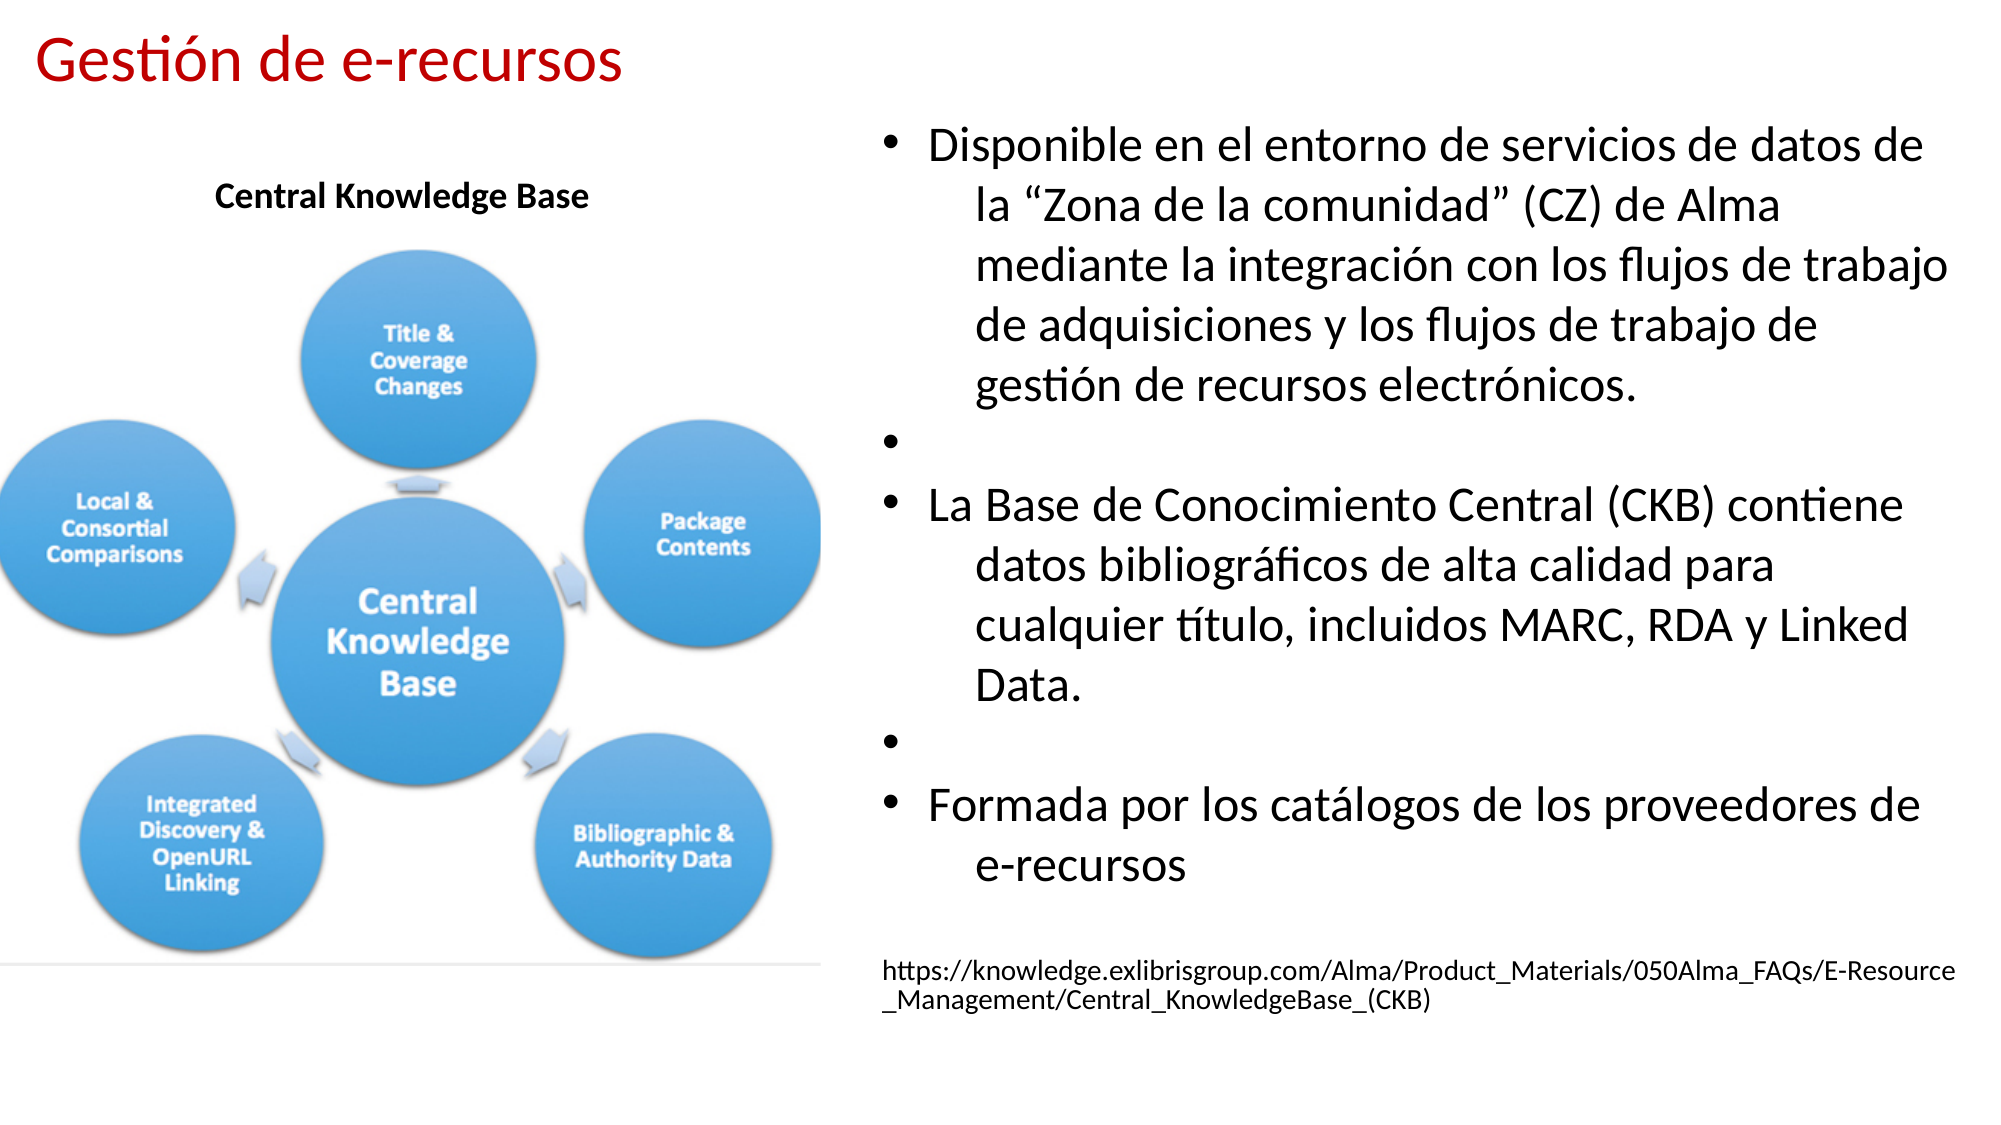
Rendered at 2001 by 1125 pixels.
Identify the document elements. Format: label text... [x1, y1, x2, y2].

text_box Central Knowledge Base [199, 163, 621, 224]
title Gestión de e-recursos [20, 16, 664, 104]
text_box Disponible en el entorno de servicios de datos de la “Zona de la comunidad” (CZ) de Alma mediante la integración con los flujos de trabajo de adquisiciones y los flujos de trabajo de gestión de recursos electrónicos. La Base de Conocimiento Central (CKB) contiene datos bibliográficos de alta calidad para cualquier título, incluidos MARC, RDA y Linked Data. Formada por los catálogos de los proveedores de e-recursos https://knowledge.exlibrisgroup.com/Alma/Product_Materials/050Alma_FAQs/E-Resource_Management/Central_KnowledgeBase_(CKB) [867, 103, 1975, 978]
picture [0, 249, 821, 966]
